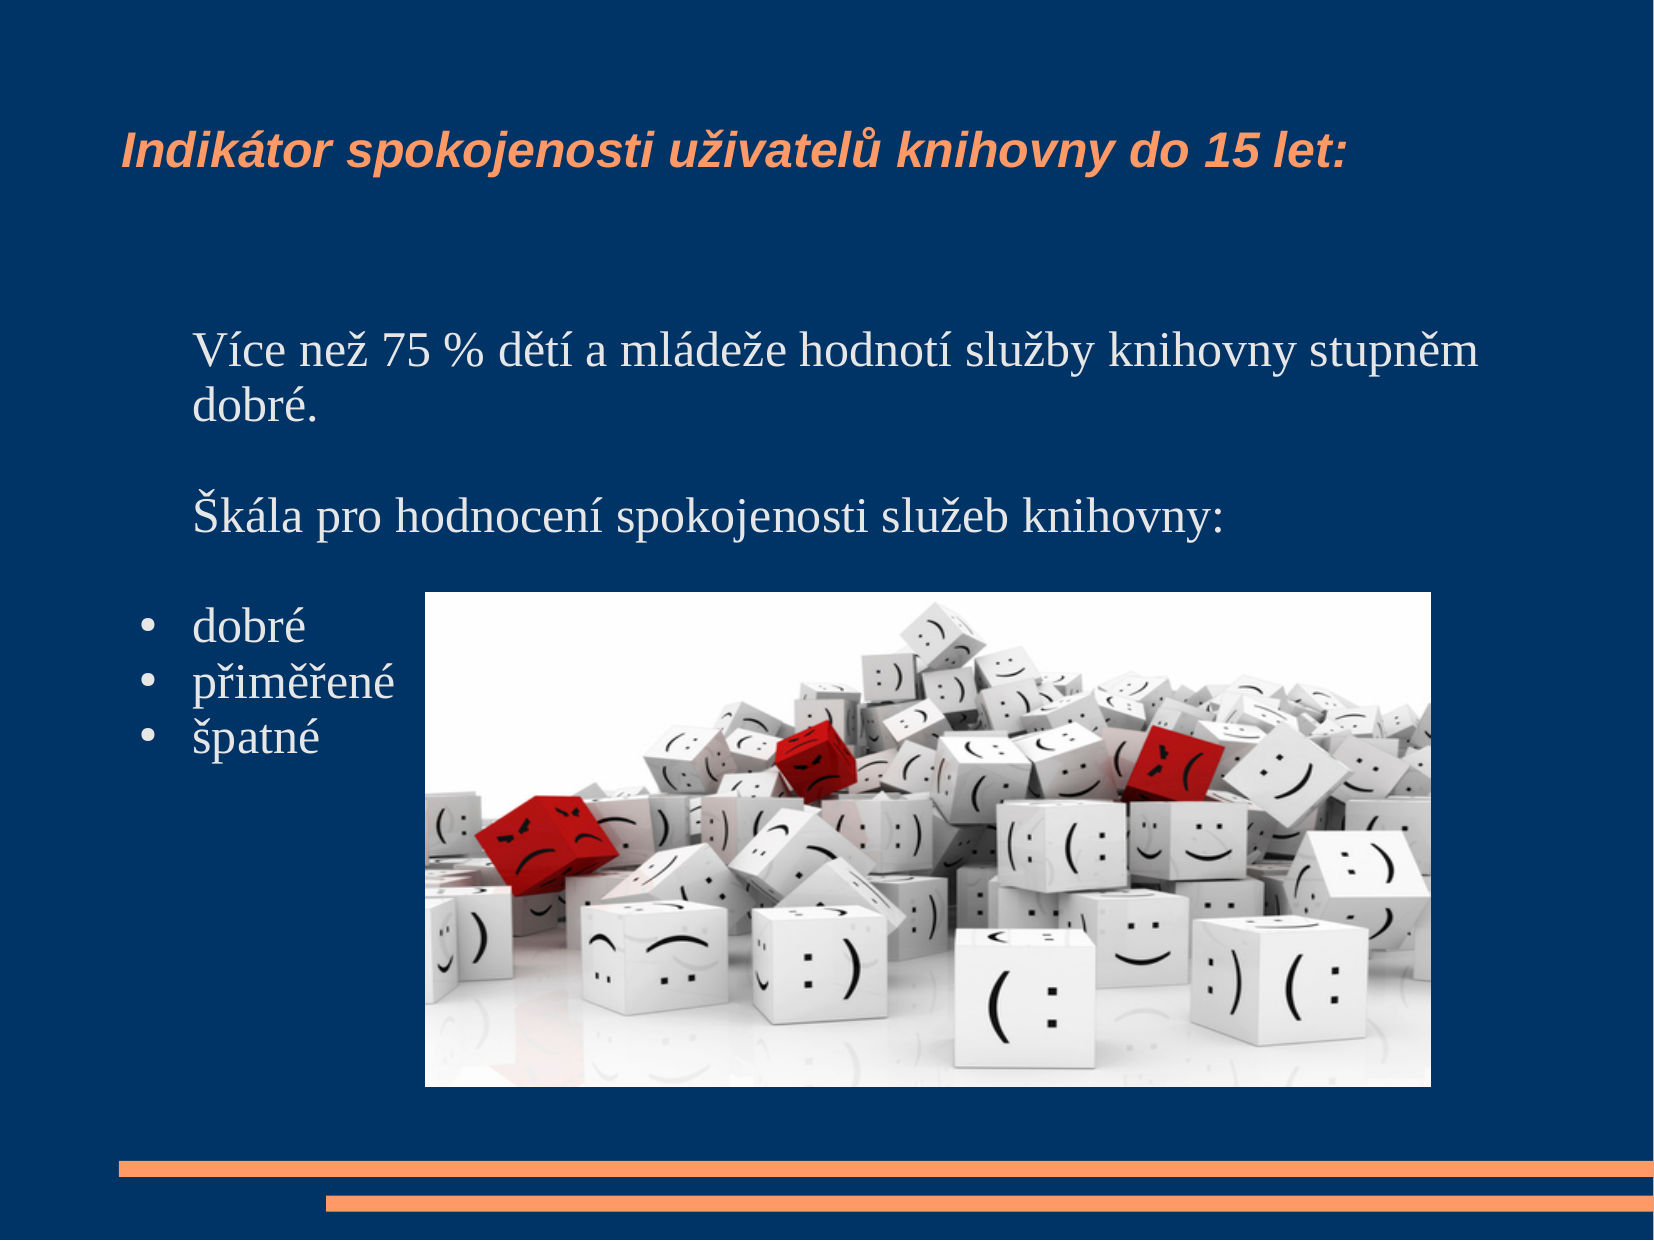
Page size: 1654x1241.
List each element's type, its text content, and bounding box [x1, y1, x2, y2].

title Indikátor spokojenosti uživatelů knihovny do 15 let: [121, 46, 1534, 254]
picture [425, 592, 1431, 1087]
list Více než 75 % dětí a mládeže hodnotí služby knihovny stupněm dobré. Škála pro hodnocení spokojenosti služeb knihovny: dobré přiměřené špatné [121, 322, 1561, 1132]
